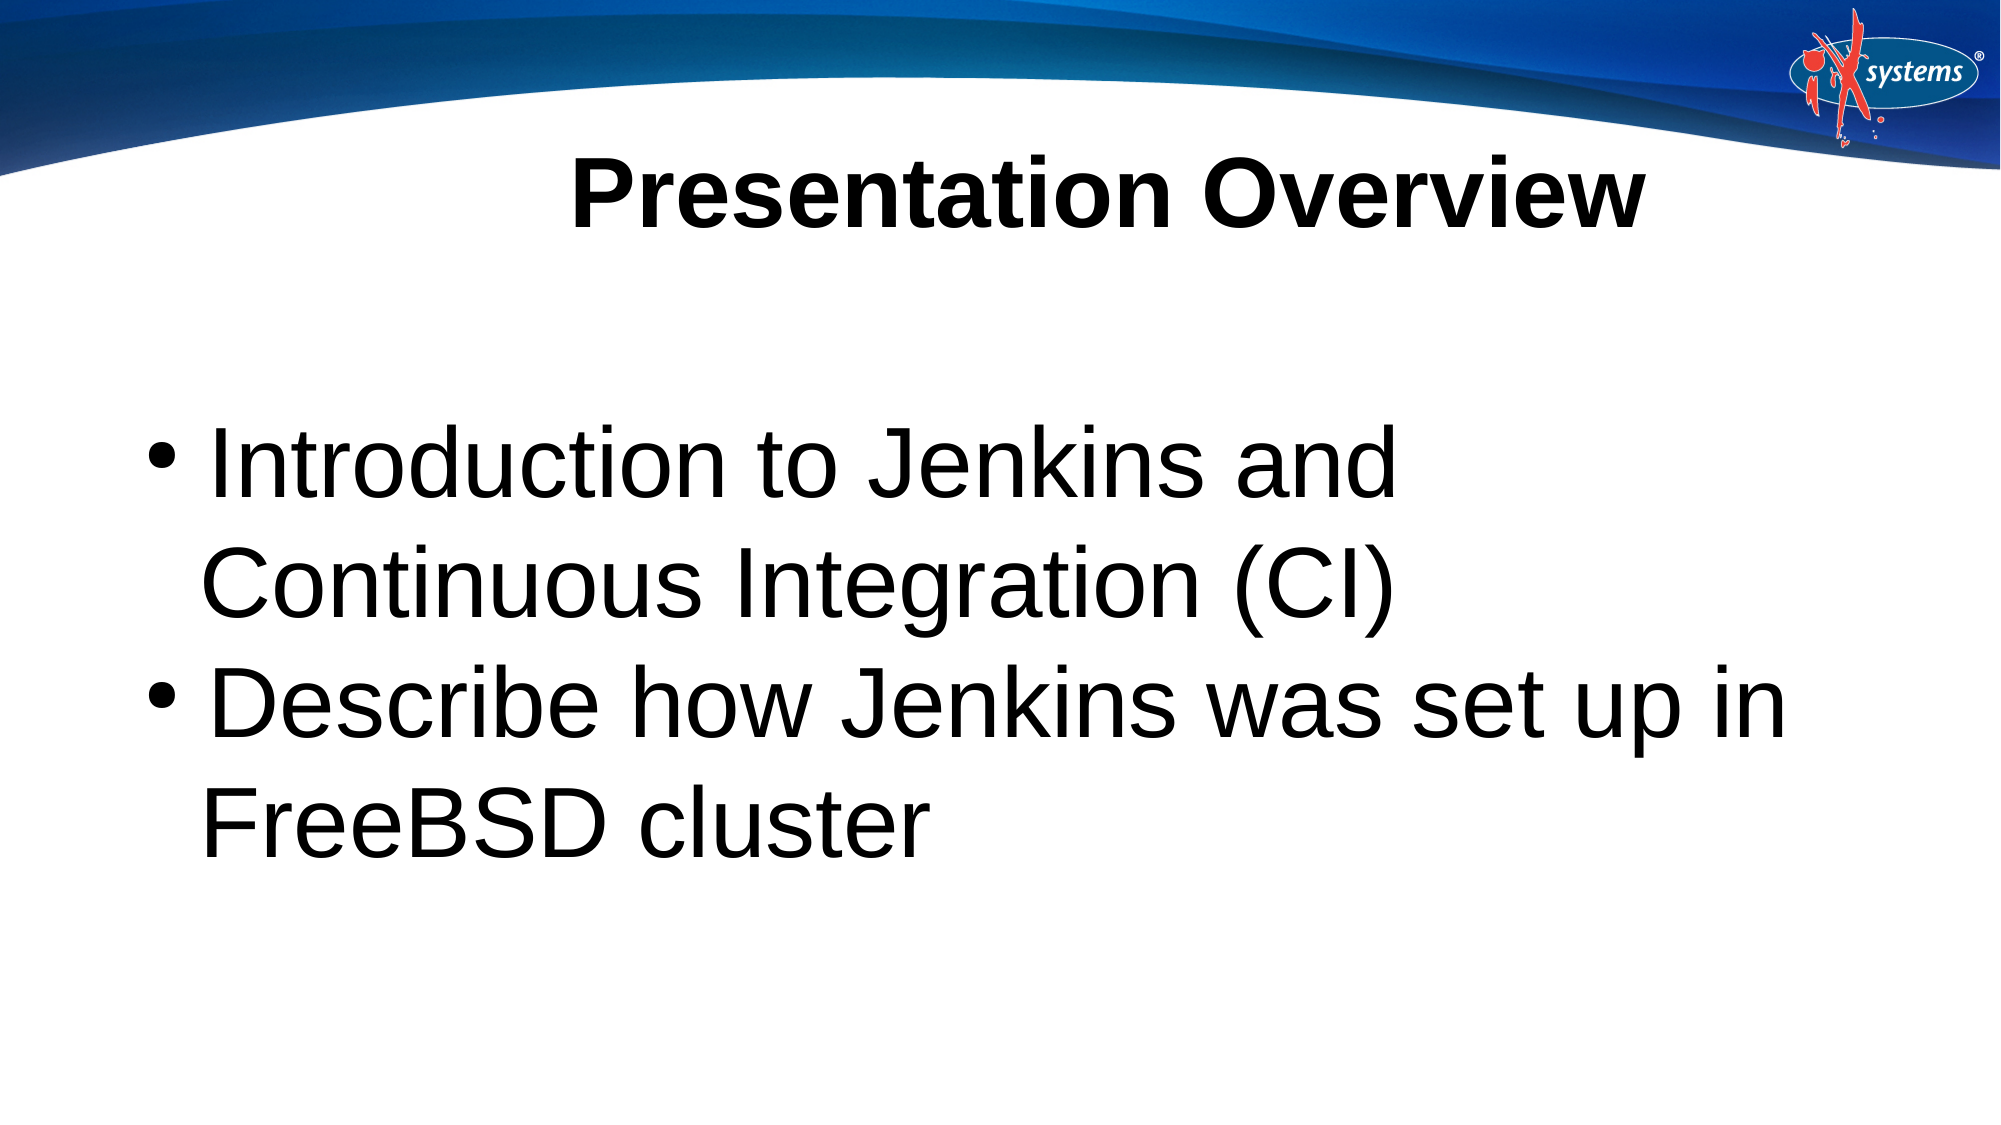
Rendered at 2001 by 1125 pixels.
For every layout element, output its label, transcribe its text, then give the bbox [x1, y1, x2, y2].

text_box Presentation Overview [554, 120, 1401, 255]
text_box Introduction to Jenkins and Continuous Integration (CI) Describe how Jenkins was set up in FreeBSD cluster [129, 390, 1656, 885]
picture [0, 0, 2001, 1125]
